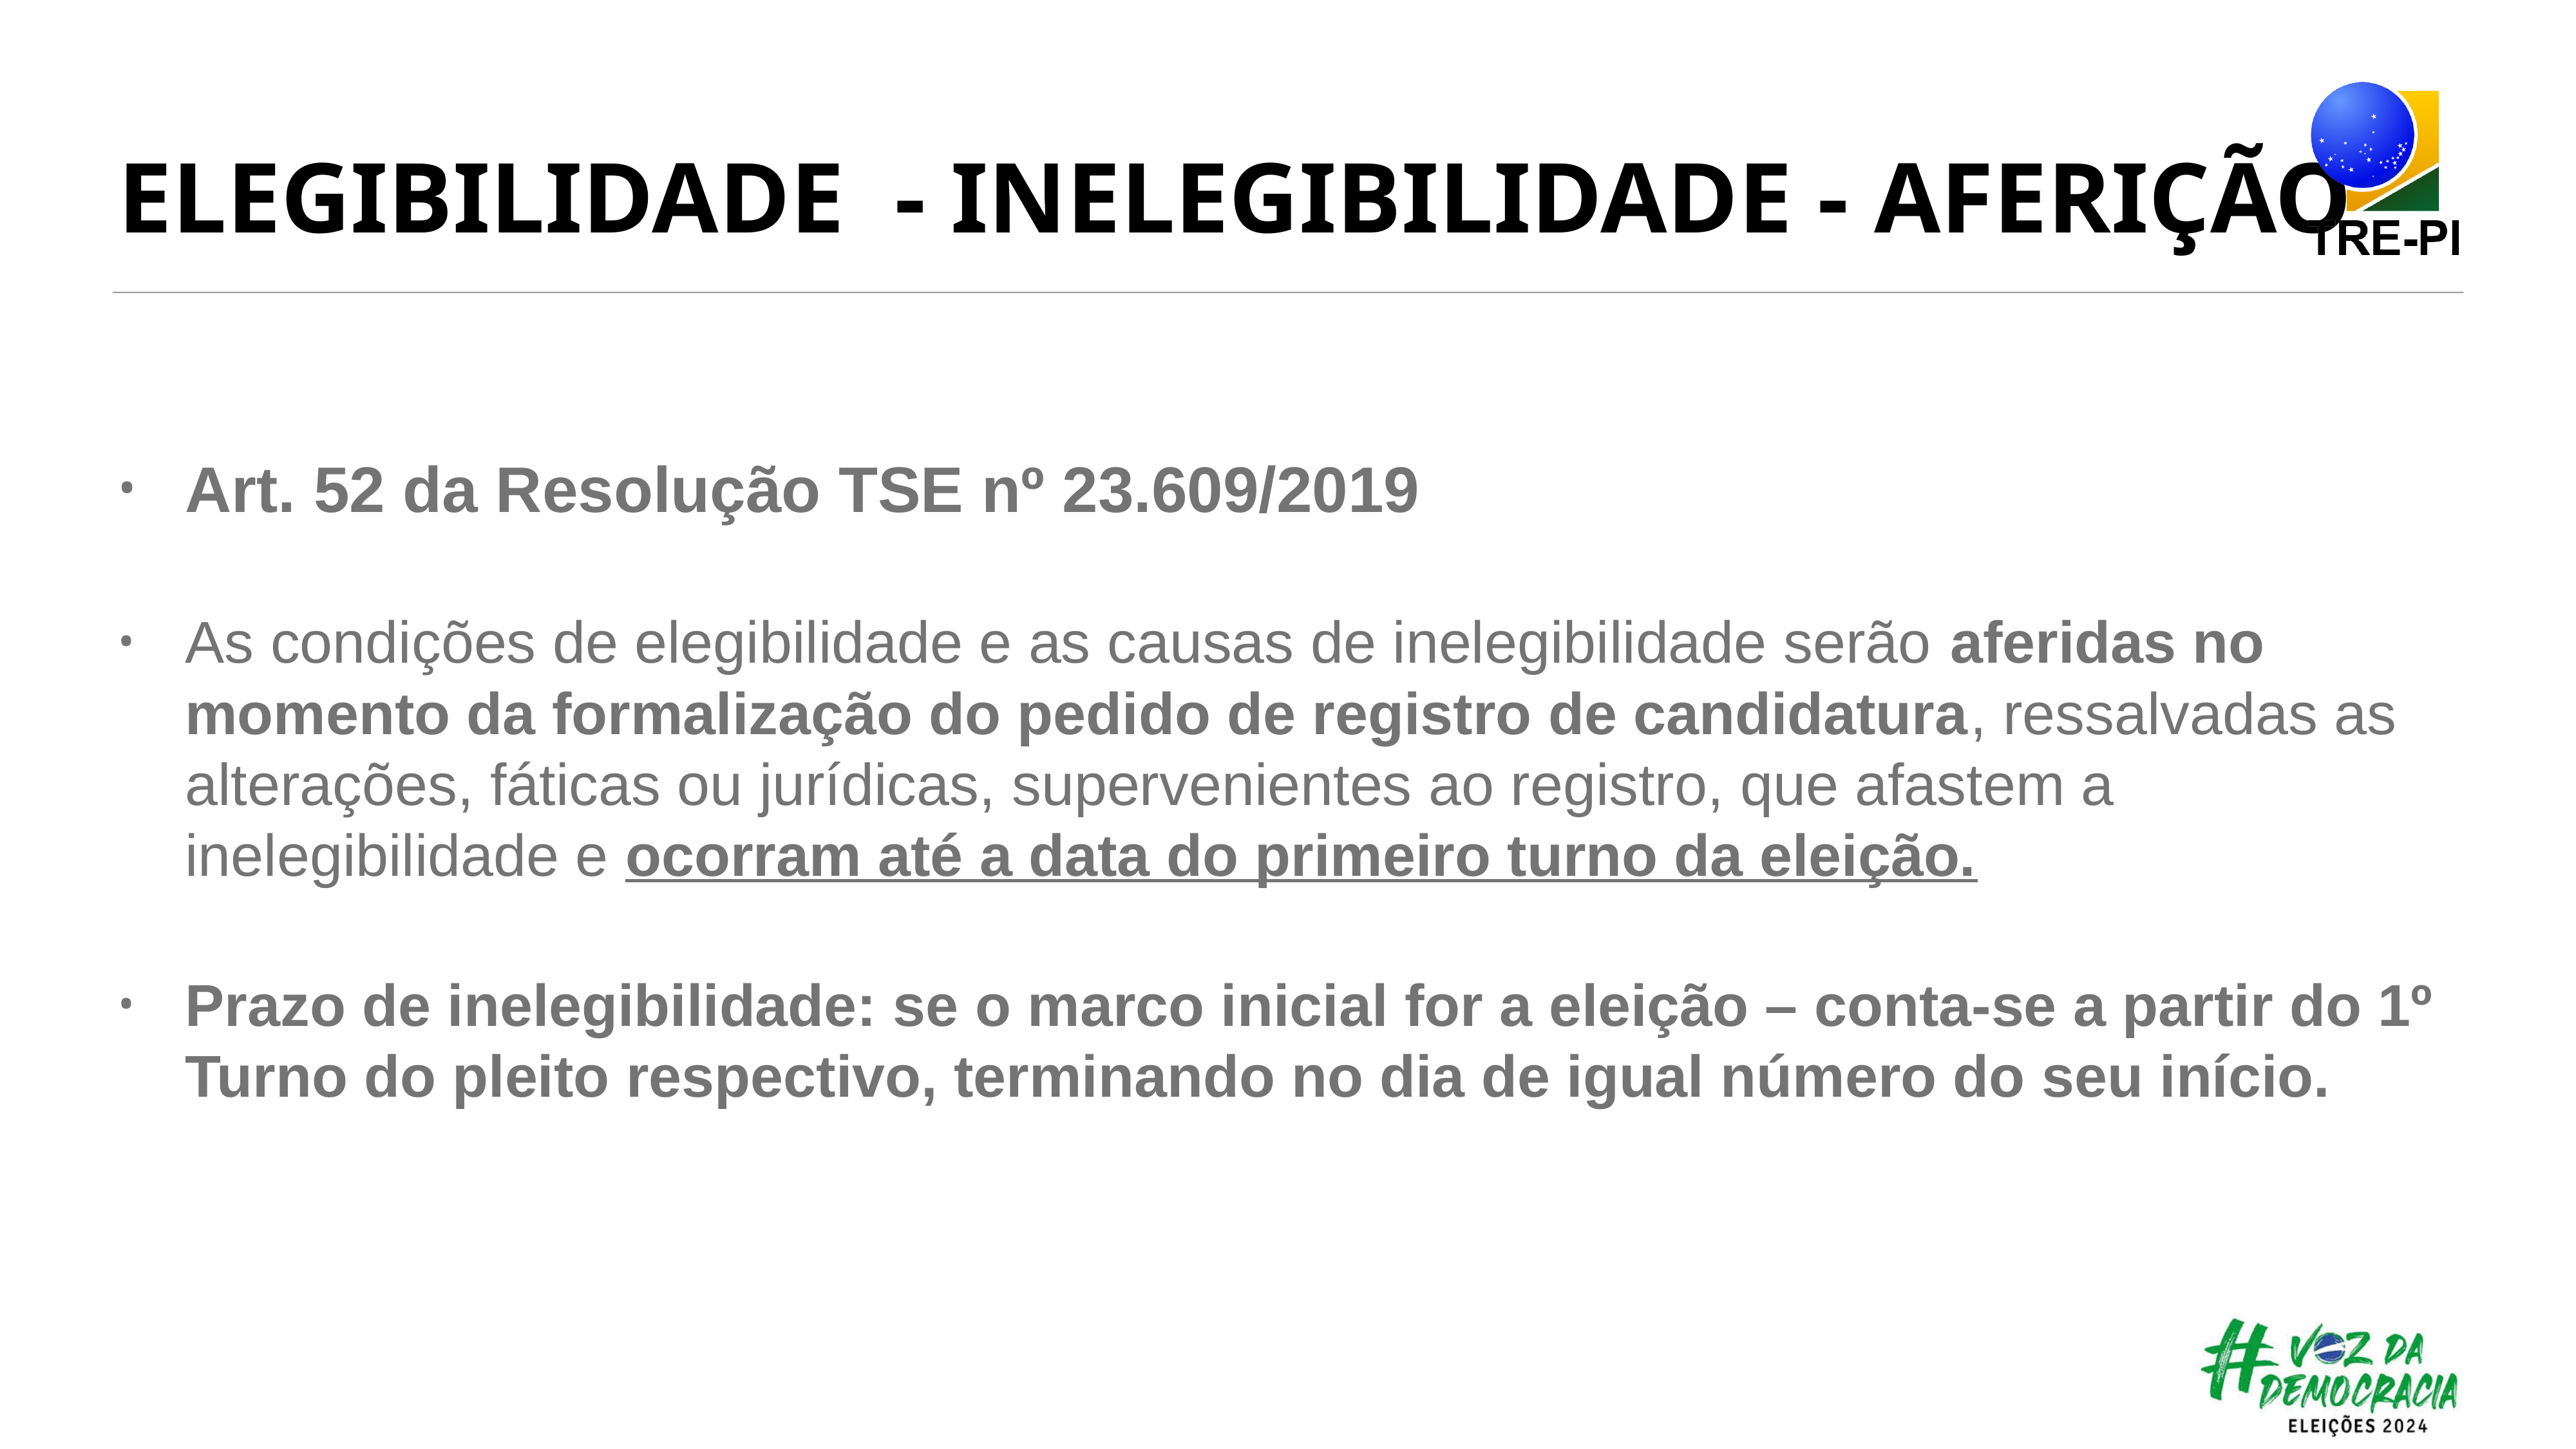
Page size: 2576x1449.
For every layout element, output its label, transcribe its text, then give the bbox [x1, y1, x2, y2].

title ELEGIBILIDADE - INELEGIBILIDADE - AFERIÇÃO [112, 50, 2462, 258]
list Art. 52 da Resolução TSE nº 23.609/2019 As condições de elegibilidade e as causas de inelegibilidade serão aferidas no momento da formalização do pedido de registro de candidatura, ressalvadas as alterações, fáticas ou jurídicas, supervenientes ao registro, que afastem a inelegibilidade e ocorram até a data do primeiro turno da eleição. Prazo de inelegibilidade: se o marco inicial for a eleição – conta-se a partir do 1º Turno do pleito respectivo, terminando no dia de igual número do seu início. [112, 299, 2512, 1372]
picture [2196, 1300, 2463, 1444]
picture [2306, 82, 2459, 255]
